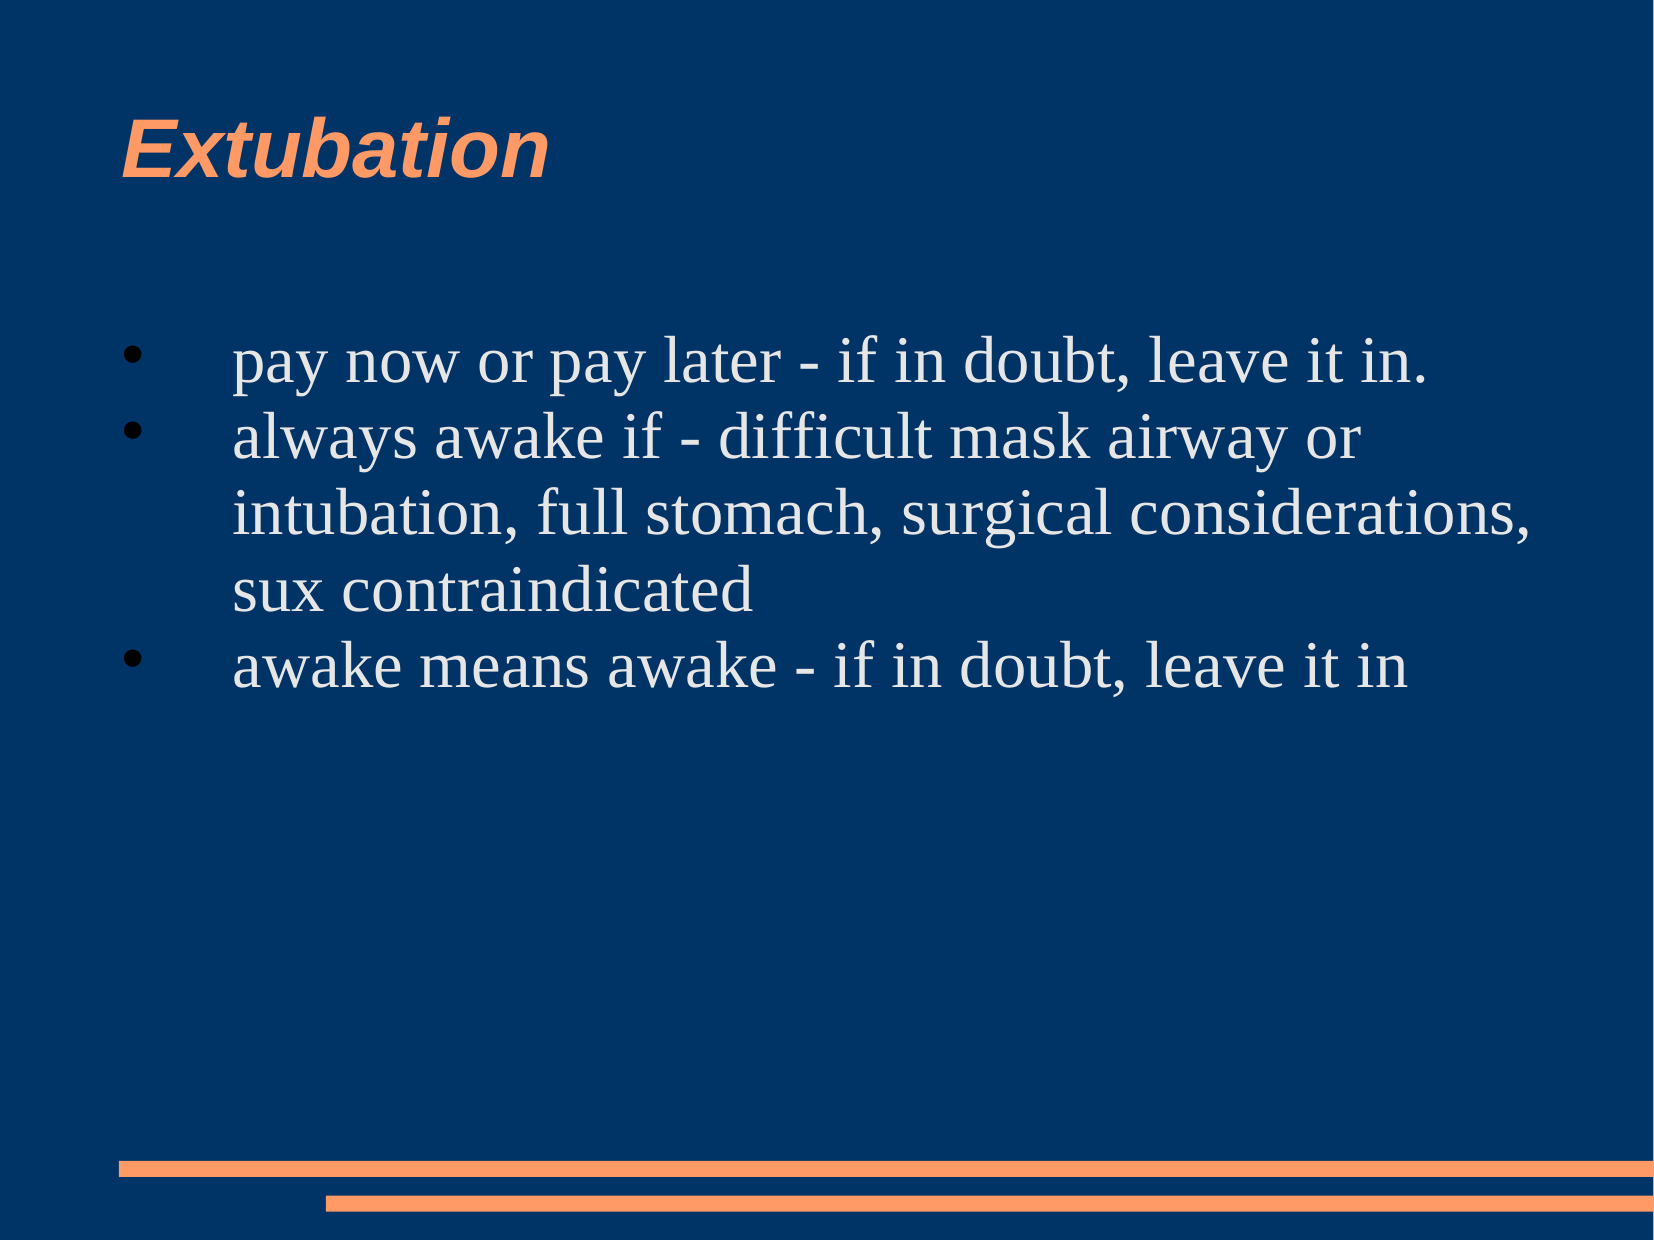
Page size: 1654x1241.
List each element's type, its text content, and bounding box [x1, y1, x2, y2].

title Extubation [121, 53, 1533, 245]
list pay now or pay later - if in doubt, leave it in. always awake if - difficult mask airway or intubation, full stomach, surgical considerations, sux contraindicated awake means awake - if in doubt, leave it in [121, 322, 1560, 1116]
